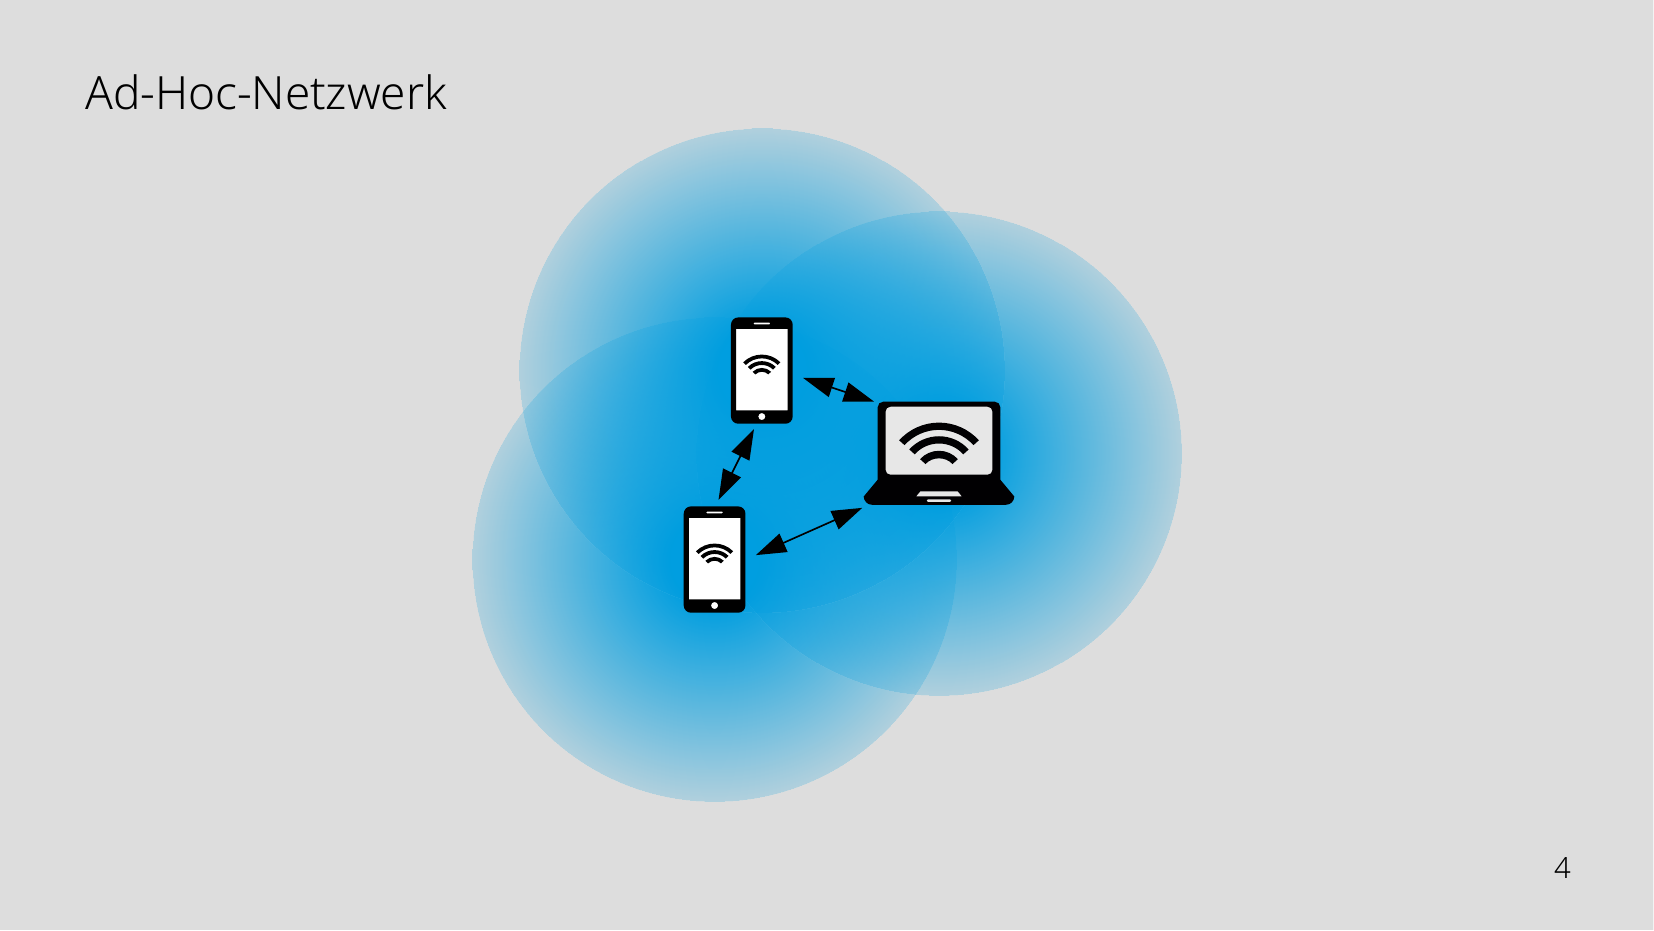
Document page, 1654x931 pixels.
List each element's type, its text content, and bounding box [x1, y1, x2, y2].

picture [865, 401, 1015, 505]
picture [685, 508, 744, 611]
text_box Ad-Hoc-Netzwerk [70, 53, 484, 122]
text_box [472, 128, 1182, 802]
picture [732, 319, 791, 422]
